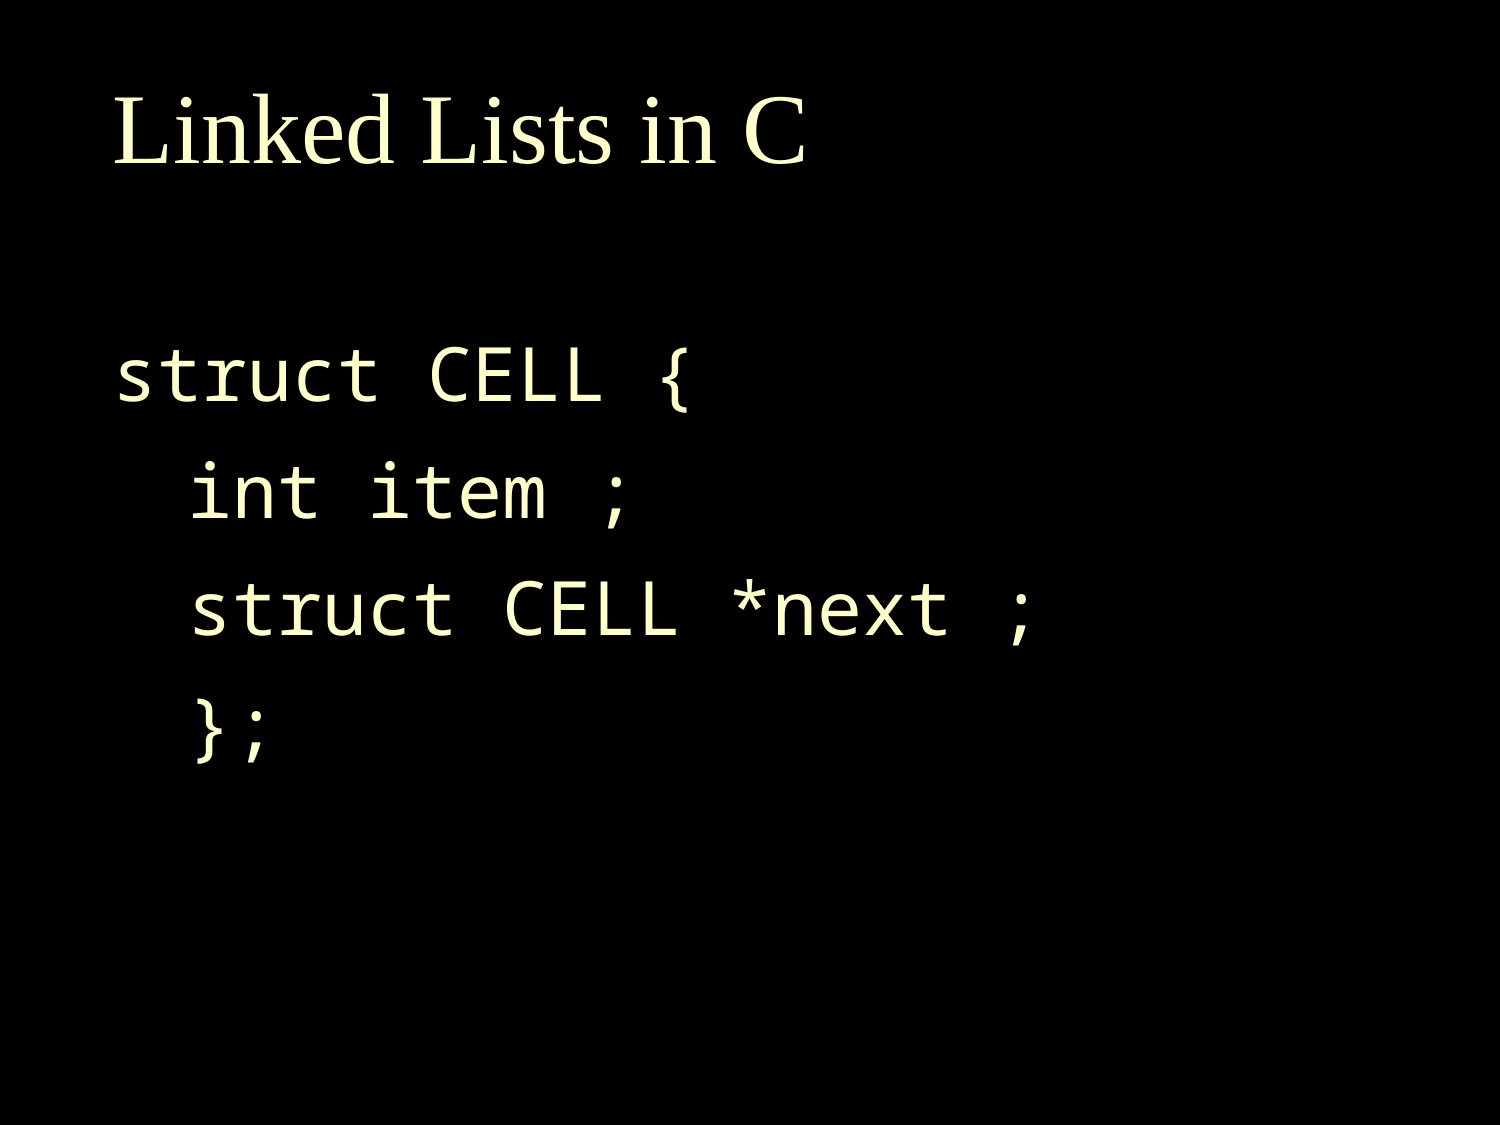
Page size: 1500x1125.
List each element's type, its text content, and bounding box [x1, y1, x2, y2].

list Linked Lists in C struct CELL { int item ; struct CELL *next ; }; [112, 75, 1426, 1011]
